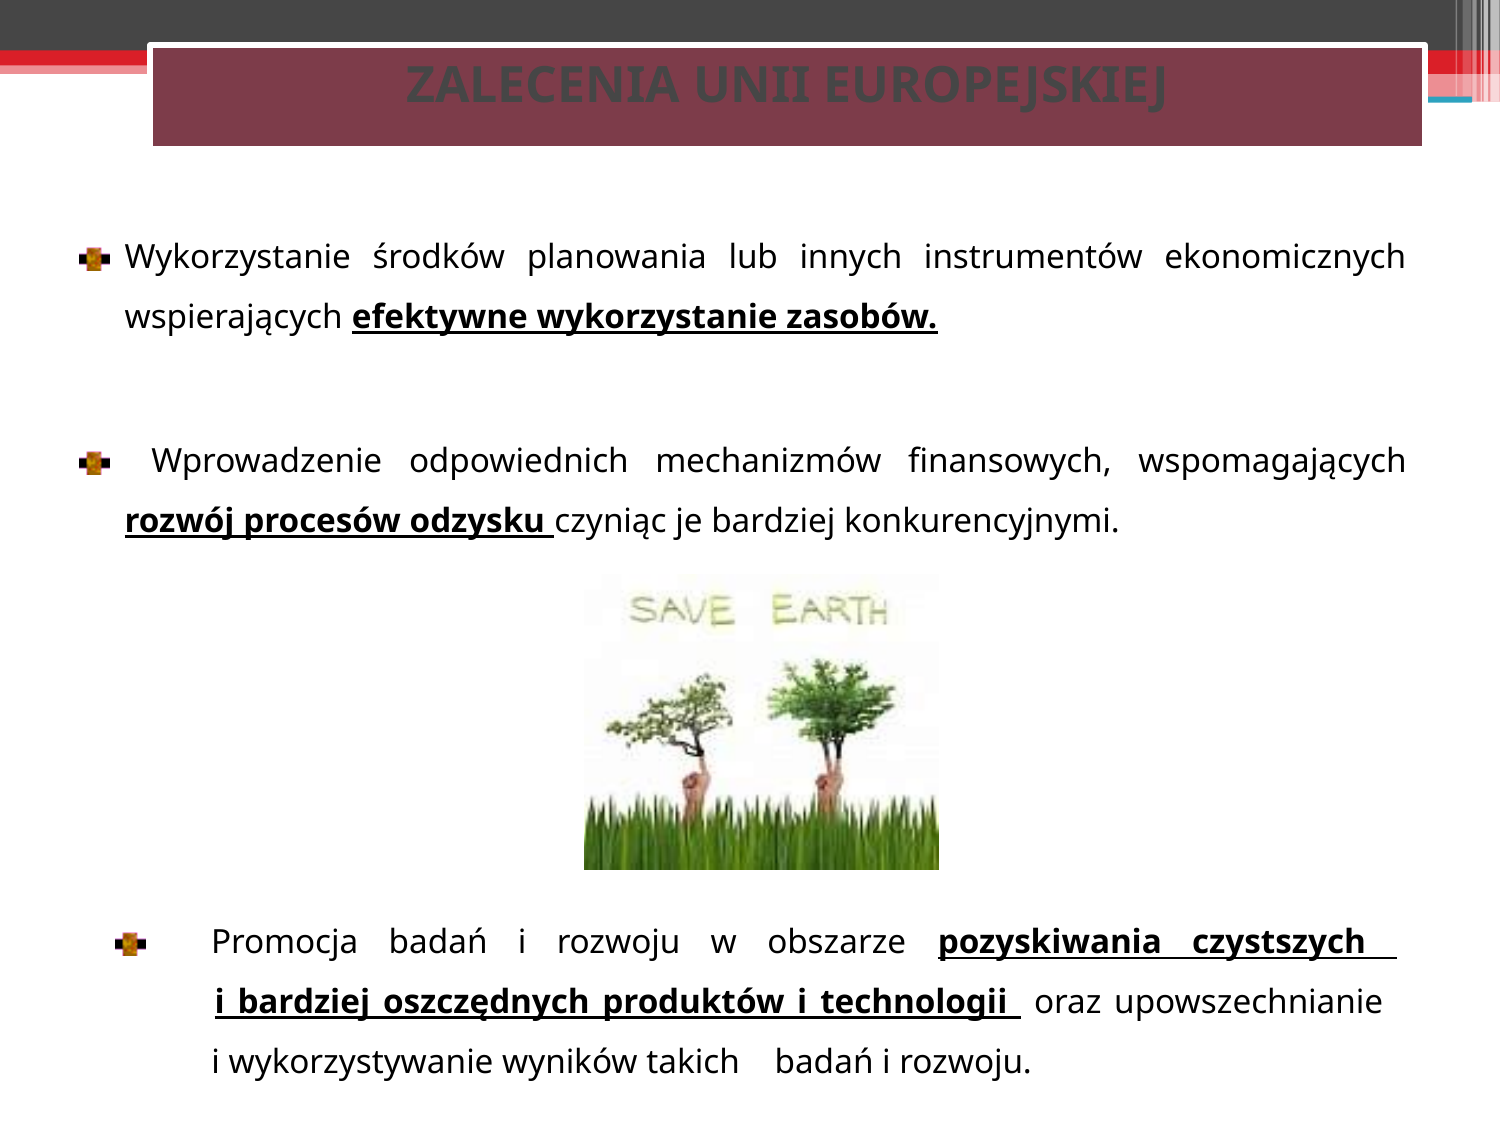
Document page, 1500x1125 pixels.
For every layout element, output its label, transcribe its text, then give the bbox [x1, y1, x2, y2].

picture [79, 240, 110, 271]
text_box Promocja badań i rozwoju w obszarze pozyskiwania czystszych i bardziej oszczędnych produktów i technologii oraz upowszechnianie i wykorzystywanie wyników takich badań i rozwoju. [100, 893, 1412, 1088]
picture [584, 574, 939, 870]
title ZALECENIA UNII EUROPEJSKIEJ [150, 45, 1425, 149]
picture [79, 444, 110, 475]
text_box Wykorzystanie środków planowania lub innych instrumentów ekonomicznych wspierających efektywne wykorzystanie zasobów. Wprowadzenie odpowiednich mechanizmów finansowych, wspomagających rozwój procesów odzysku czyniąc je bardziej konkurencyjnymi. [64, 208, 1424, 669]
picture [115, 925, 146, 956]
